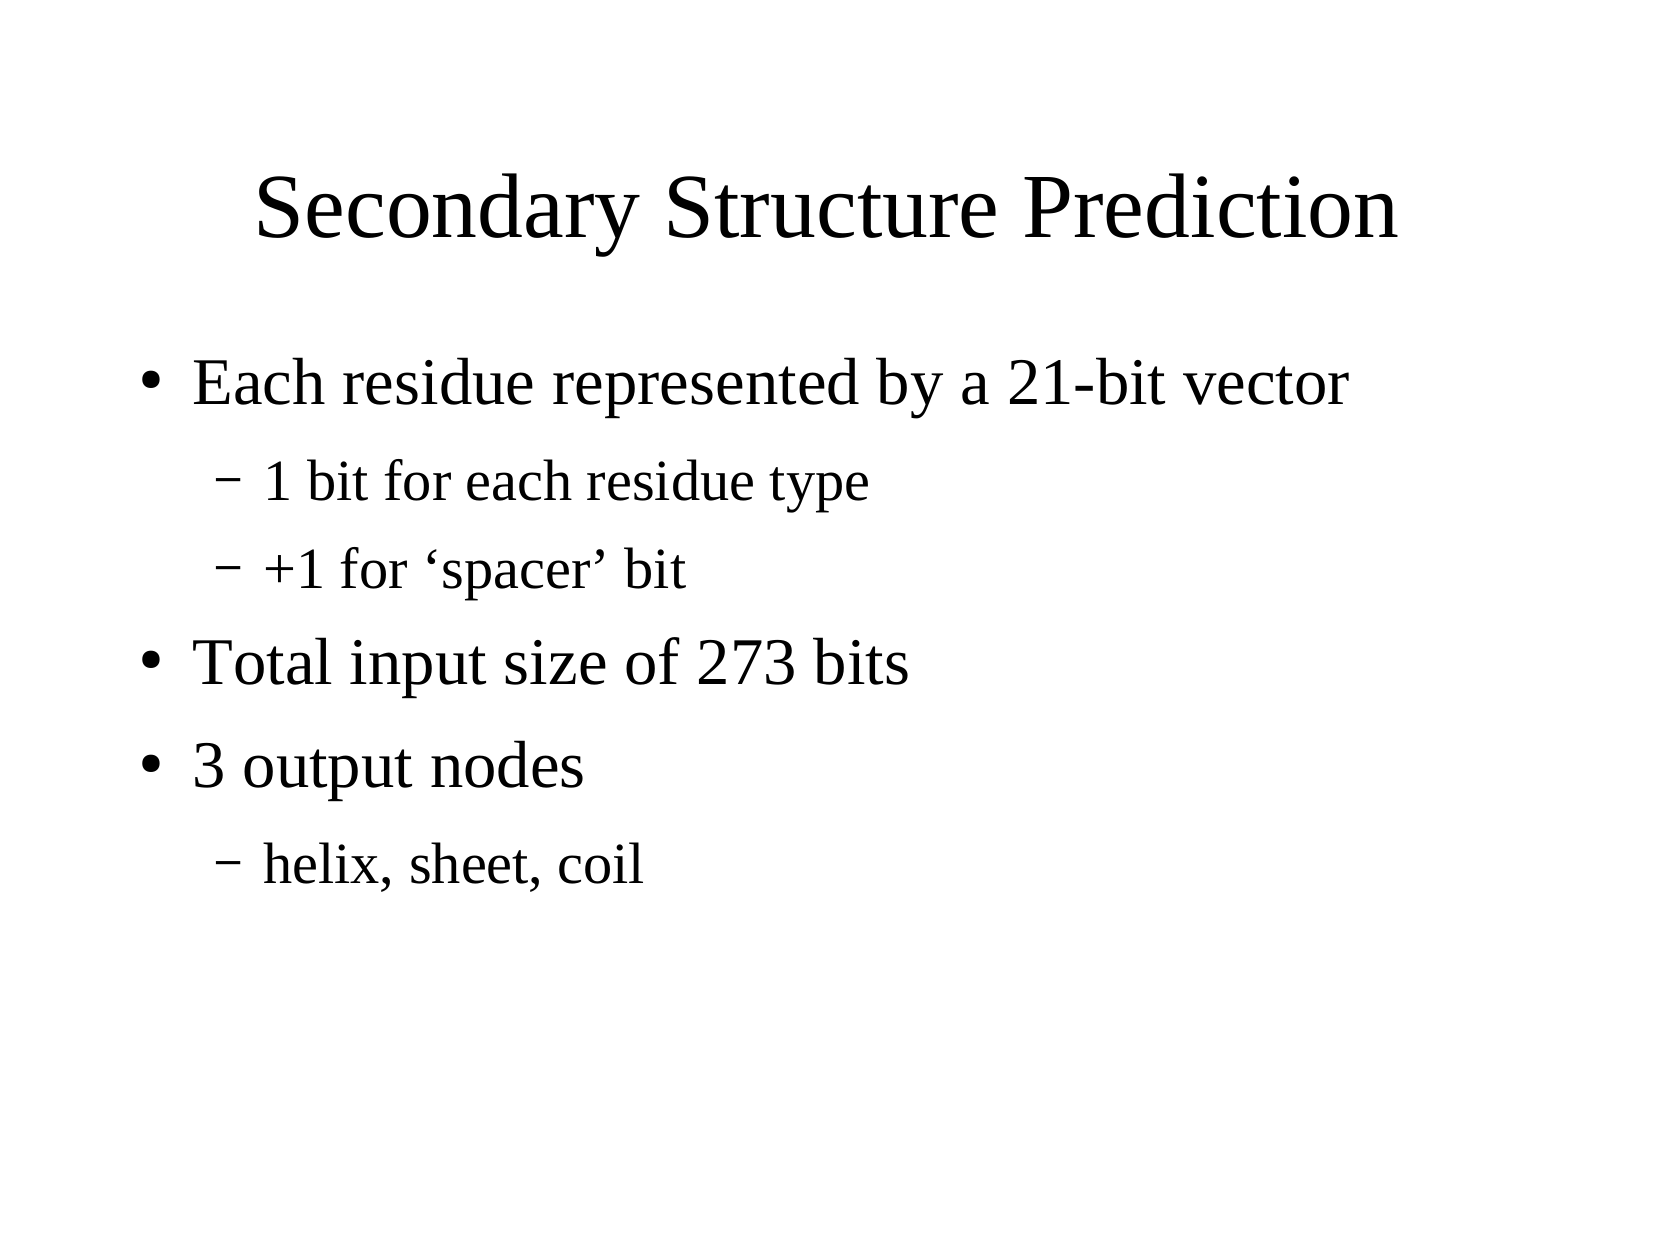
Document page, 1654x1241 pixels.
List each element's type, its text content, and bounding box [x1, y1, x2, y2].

title Secondary Structure Prediction [121, 102, 1534, 311]
list Each residue represented by a 21-bit vector 1 bit for each residue type +1 for ‘spacer’ bit Total input size of 273 bits 3 output nodes helix, sheet, coil [121, 344, 1534, 1127]
